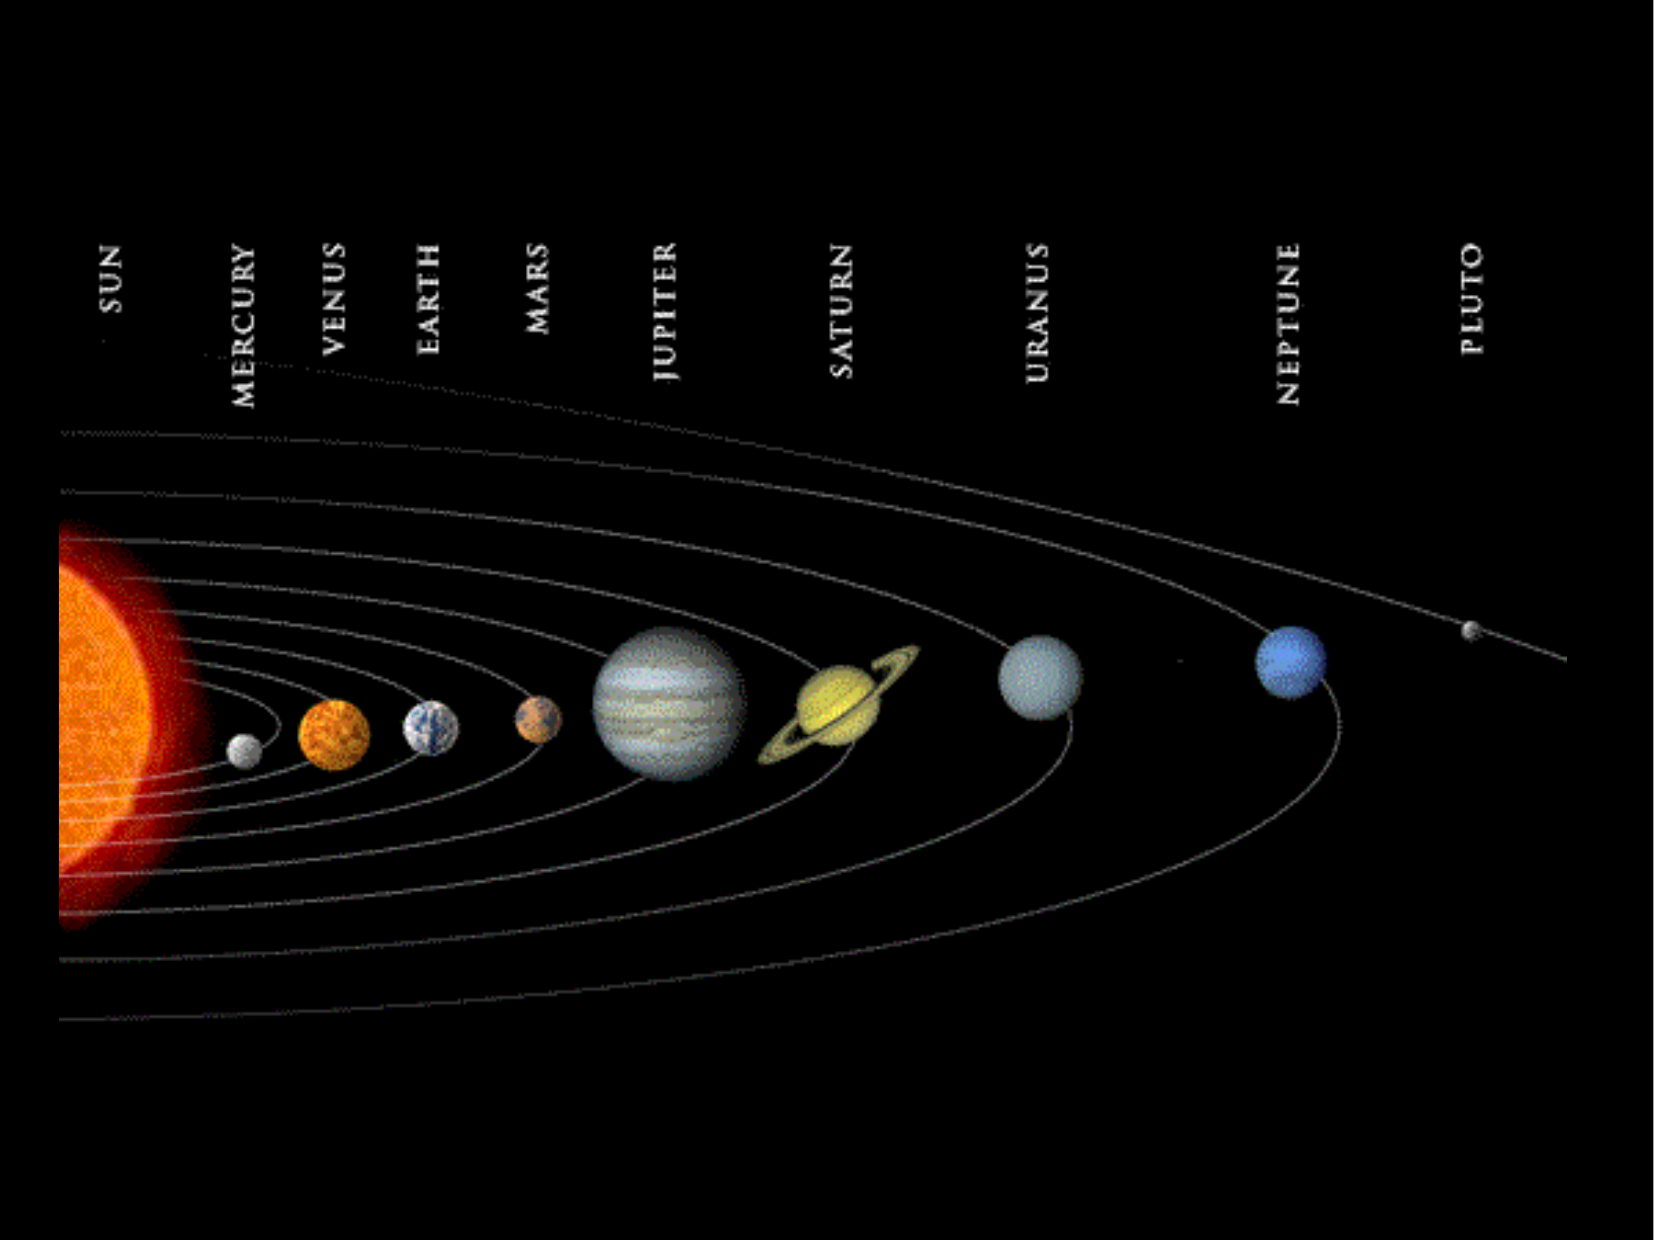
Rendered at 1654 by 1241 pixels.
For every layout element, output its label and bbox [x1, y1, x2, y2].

picture [59, 236, 1567, 1063]
